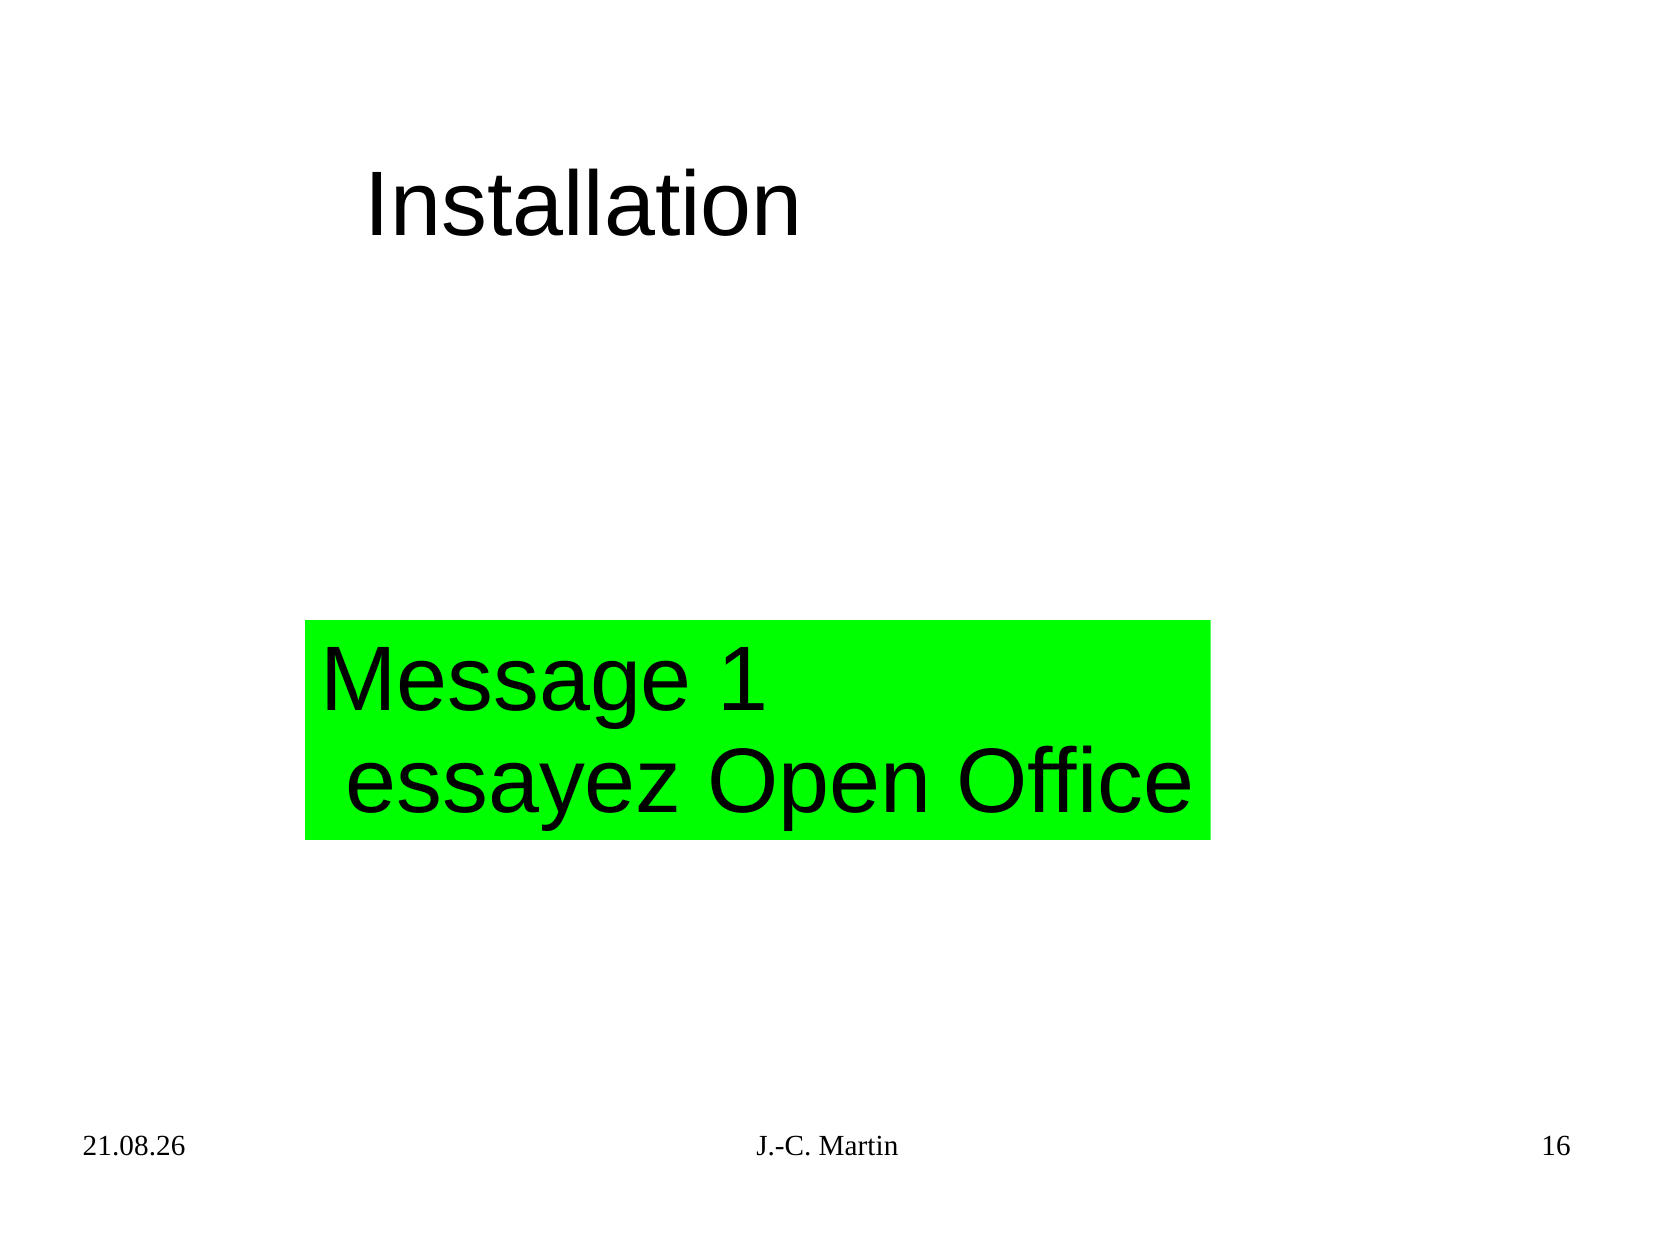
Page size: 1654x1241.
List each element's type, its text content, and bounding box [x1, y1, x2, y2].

text_box Message 1 essayez Open Office [305, 620, 1211, 840]
title Installation [350, 144, 1463, 263]
